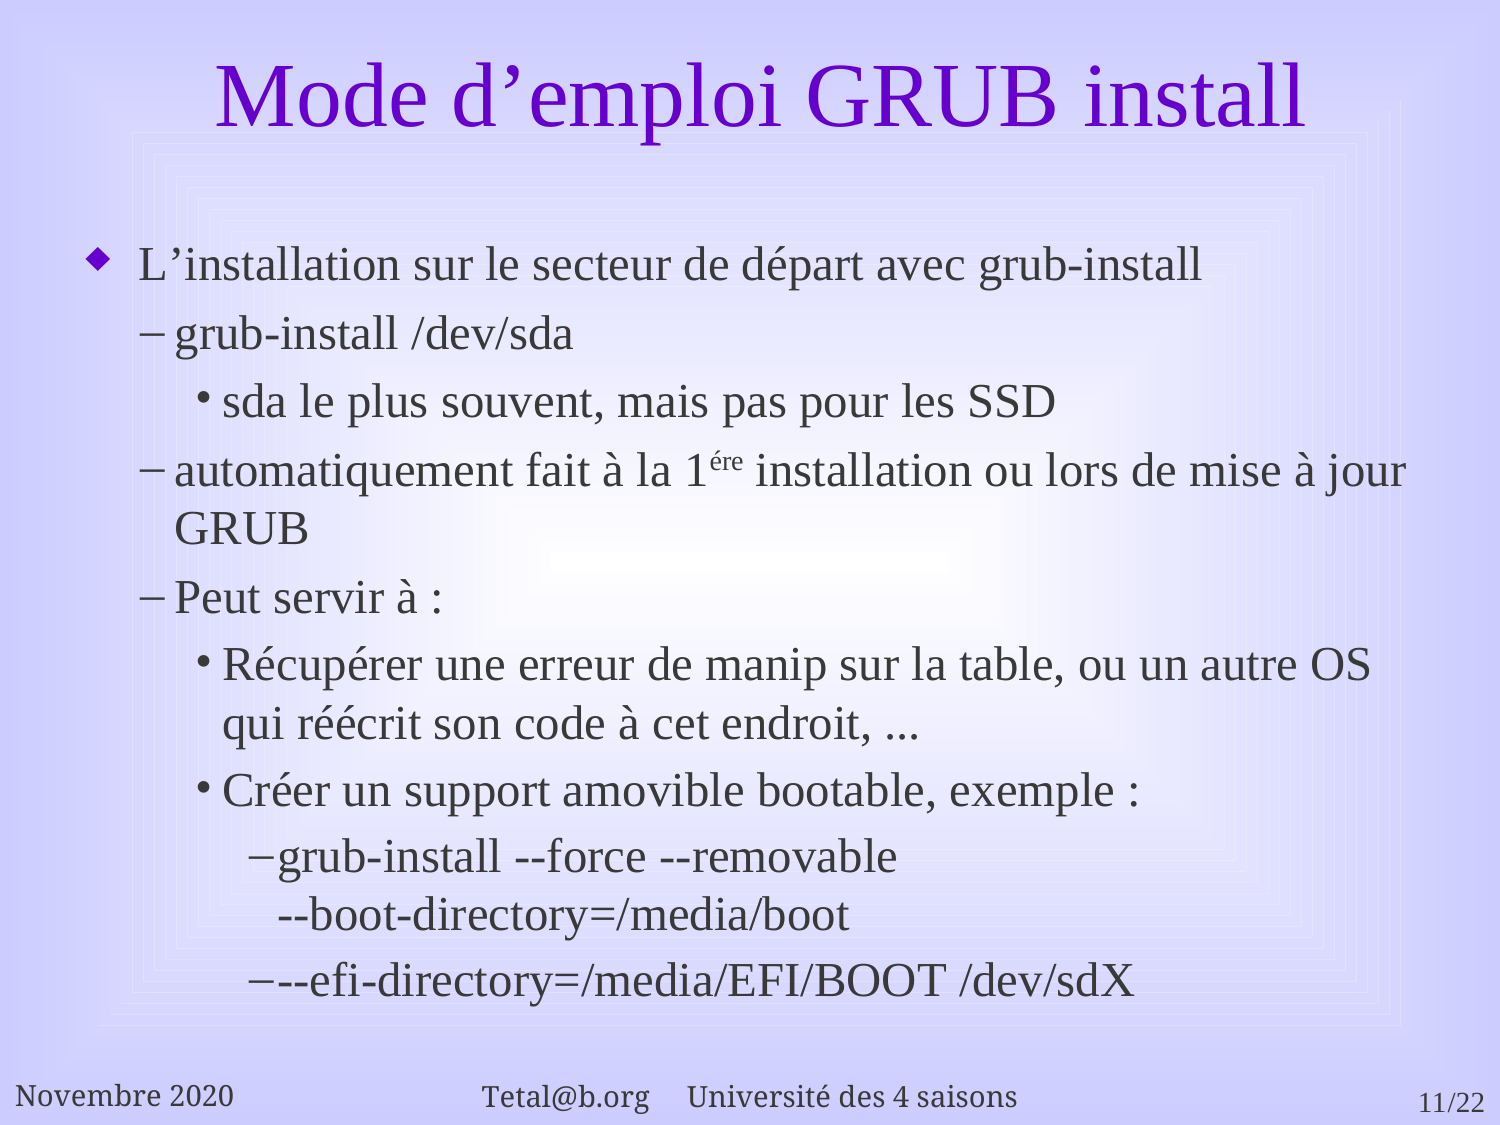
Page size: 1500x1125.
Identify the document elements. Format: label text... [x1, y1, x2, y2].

list L’installation sur le secteur de départ avec grub-install grub-install /dev/sda sda le plus souvent, mais pas pour les SSD automatiquement fait à la 1ére installation ou lors de mise à jour GRUB Peut servir à : Récupérer une erreur de manip sur la table, ou un autre OS qui réécrit son code à cet endroit, ... Créer un support amovible bootable, exemple : grub-install --force --removable --boot-directory=/media/boot --efi-directory=/media/EFI/BOOT /dev/sdX [70, 224, 1453, 1016]
title Mode d’emploi GRUB install [94, 2, 1430, 178]
